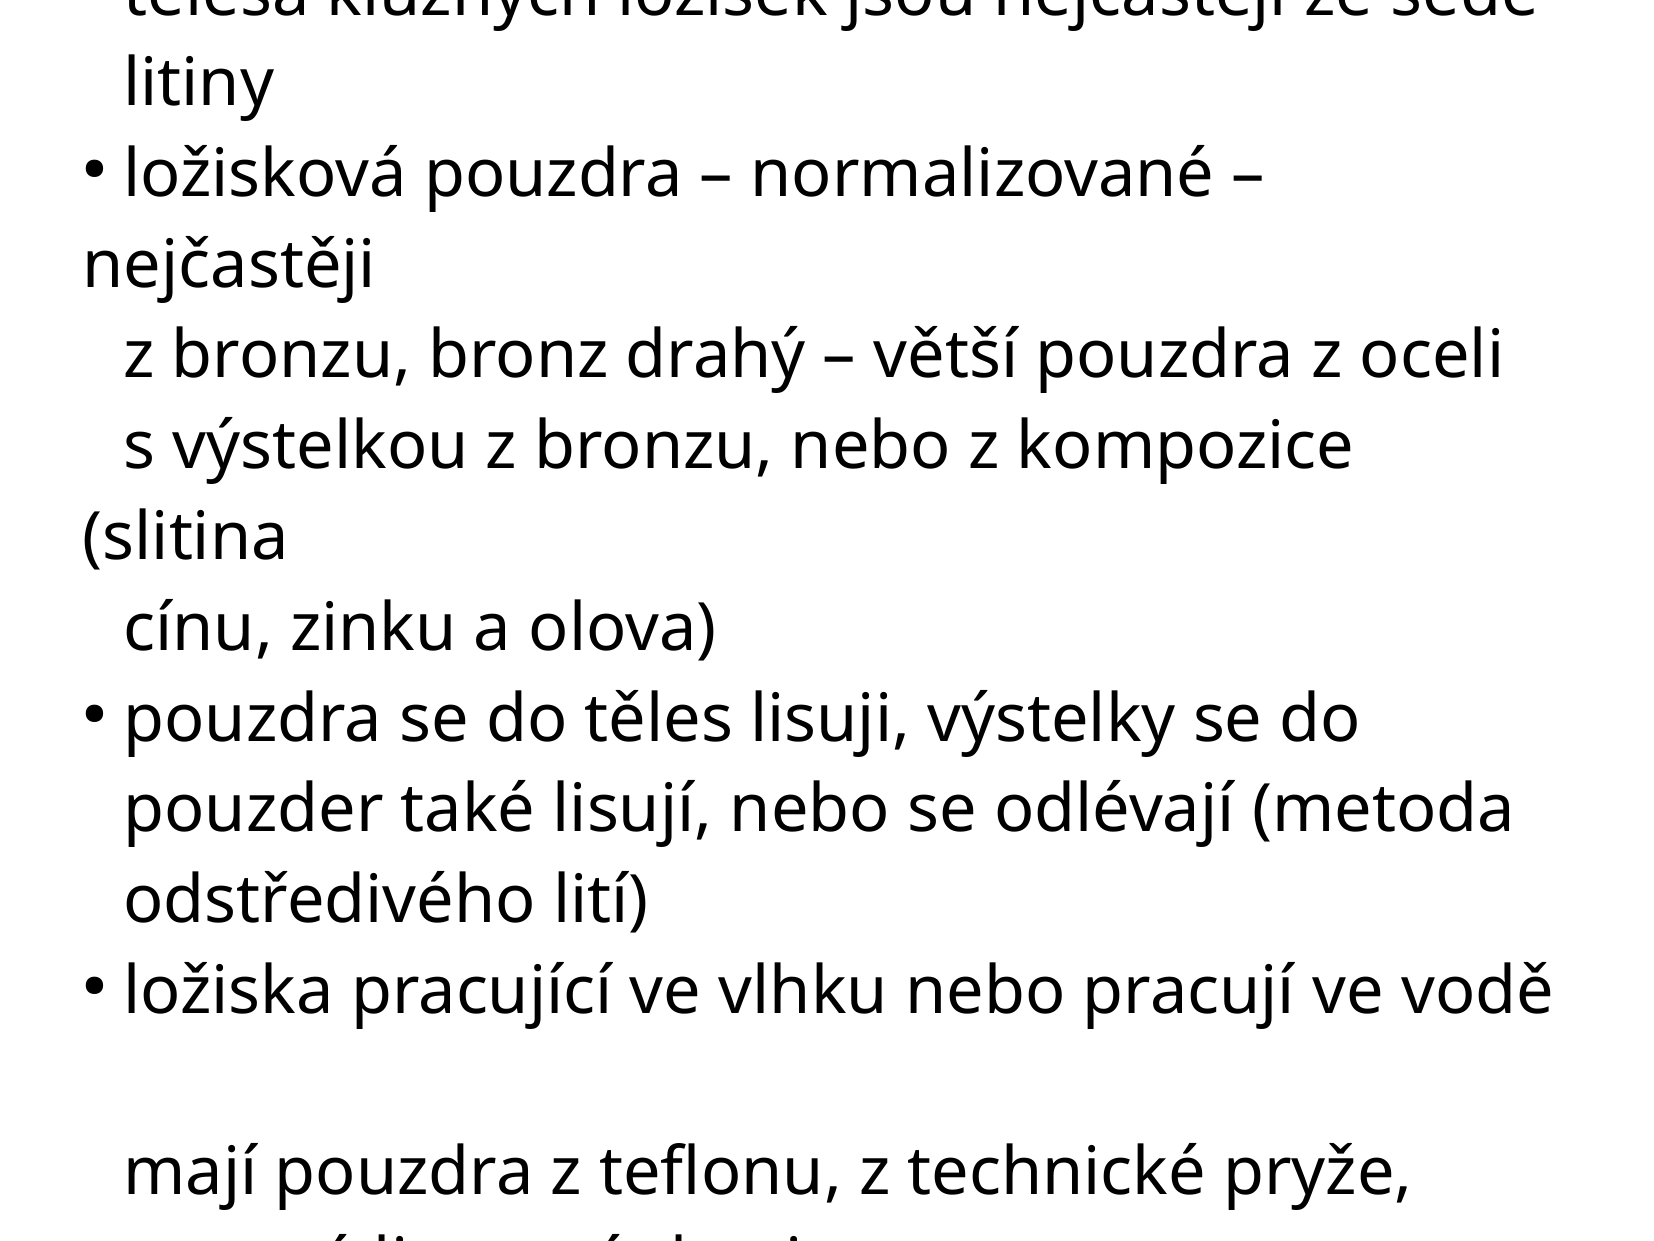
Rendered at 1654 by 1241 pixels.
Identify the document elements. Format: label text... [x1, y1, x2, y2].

subtitle Výroba kluzných ložisek tělesa kluzných ložisek jsou nejčastěji ze šedé litiny ložisková pouzdra – normalizované – nejčastěji z bronzu, bronz drahý – větší pouzdra z oceli s výstelkou z bronzu, nebo z kompozice (slitina cínu, zinku a olova) pouzdra se do těles lisuji, výstelky se do pouzder také lisují, nebo se odlévají (metoda odstředivého lití) ložiska pracující ve vlhku nebo pracují ve vodě mají pouzdra z teflonu, z technické pryže, tvrzené lisované tkaniny [82, 56, 1571, 1102]
